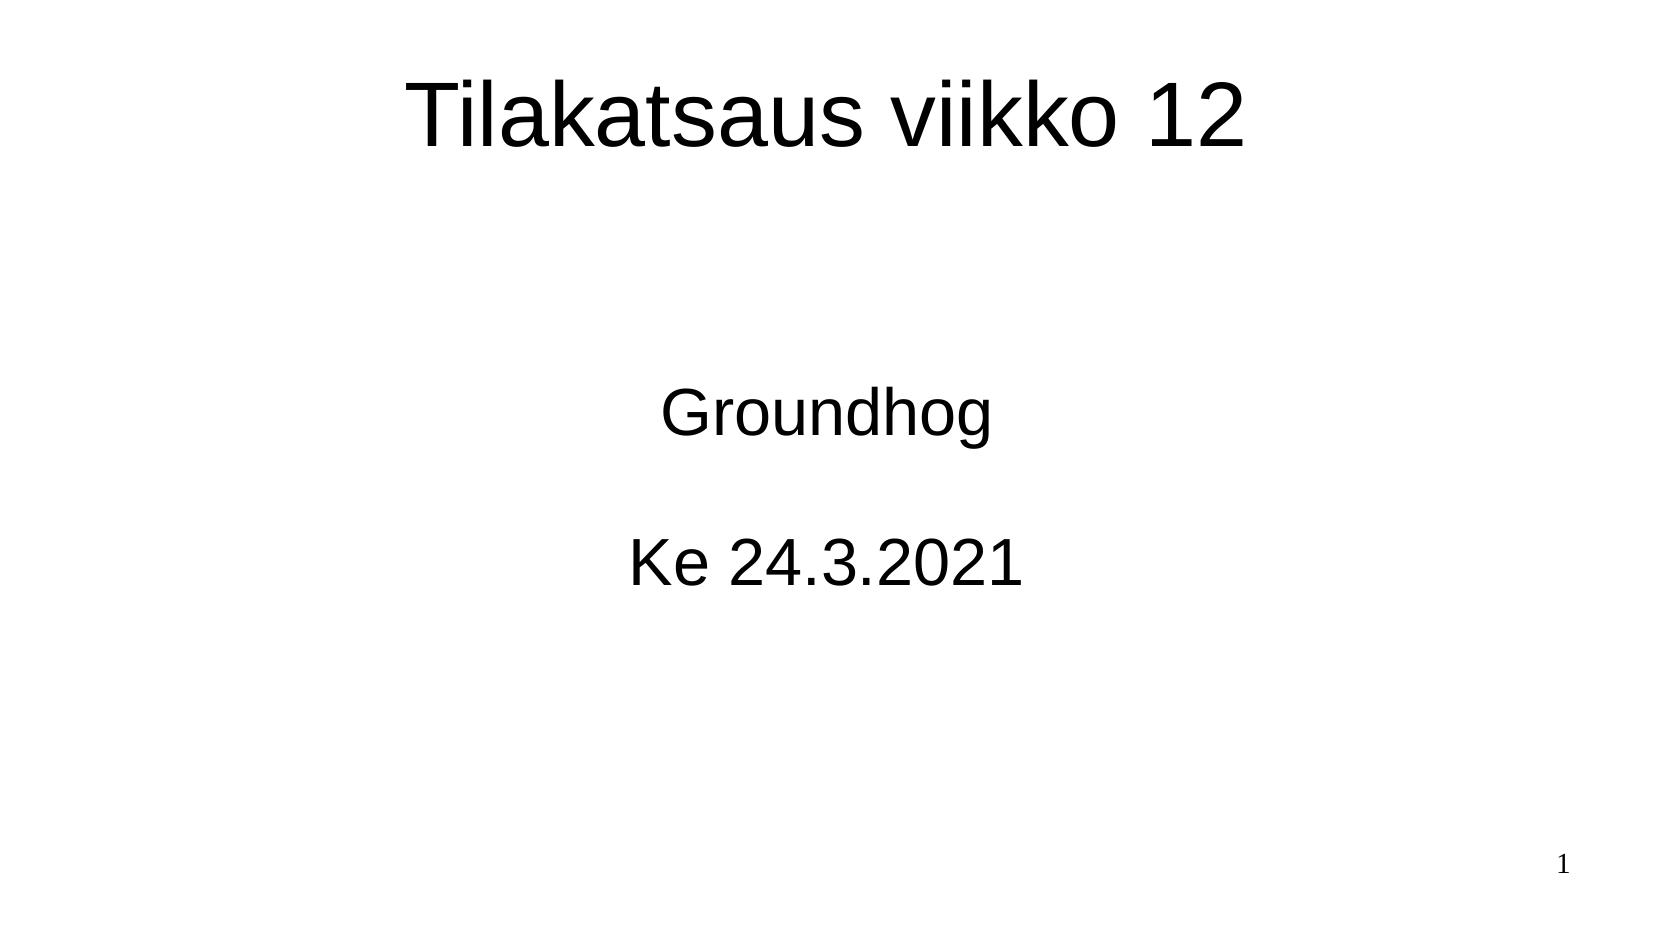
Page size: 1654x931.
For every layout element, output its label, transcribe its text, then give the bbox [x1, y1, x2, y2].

subtitle Groundhog Ke 24.3.2021 [82, 217, 1571, 758]
title Tilakatsaus viikko 12 [82, 37, 1571, 193]
